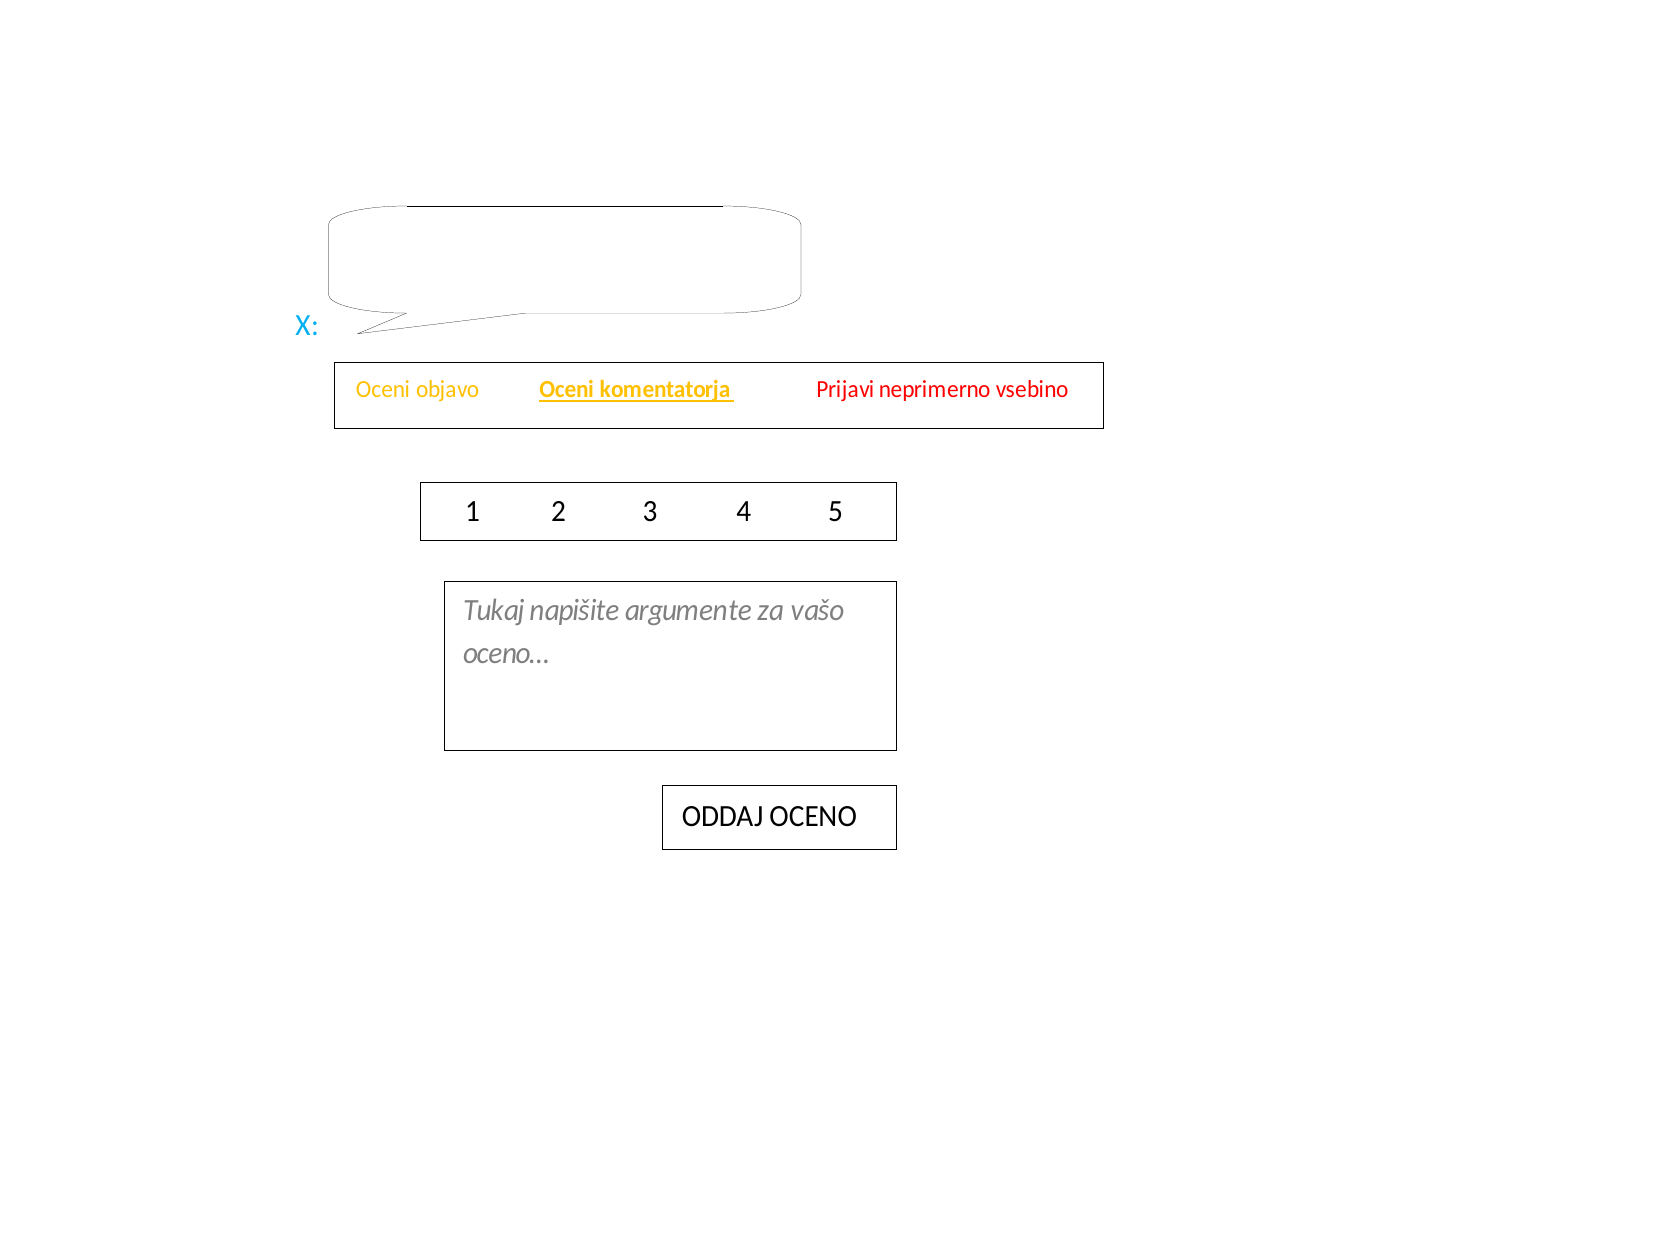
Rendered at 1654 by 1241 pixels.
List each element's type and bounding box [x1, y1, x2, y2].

picture [295, 205, 1477, 945]
